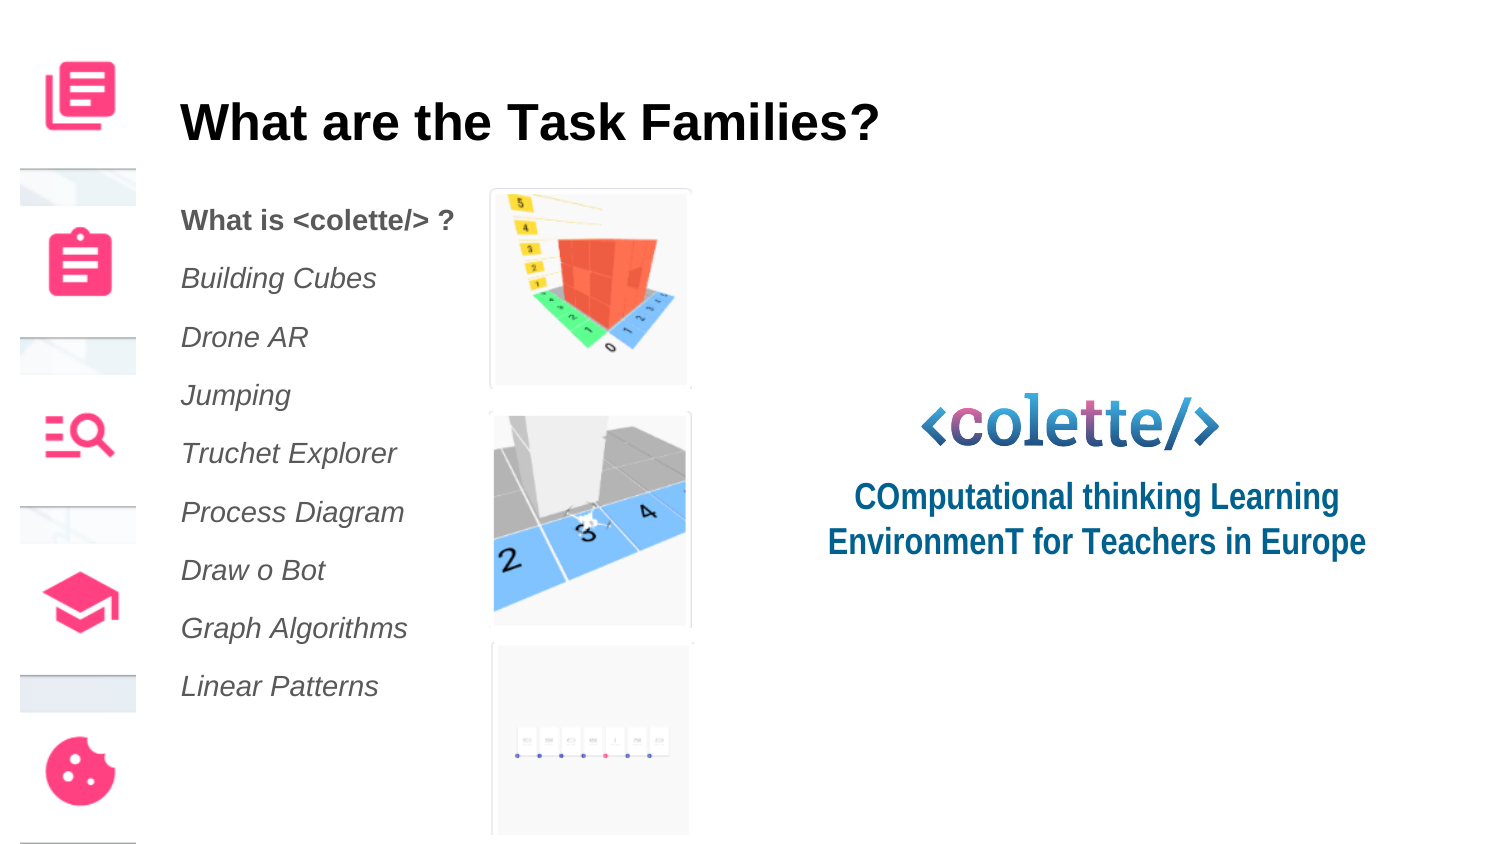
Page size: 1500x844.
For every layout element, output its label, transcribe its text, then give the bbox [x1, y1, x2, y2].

picture [489, 642, 694, 835]
picture [482, 189, 692, 390]
title What are the Task Families? [165, 72, 1449, 167]
picture [20, 41, 136, 844]
text_box COmputational thinking Learning EnvironmenT for Teachers in Europe [804, 456, 1391, 578]
list What is <colette/> ? Building Cubes Drone AR Jumping Truchet Explorer Process Diagram Draw o Bot Graph Algorithms Linear Patterns [165, 189, 1449, 750]
picture [489, 411, 692, 628]
picture [874, 356, 1266, 456]
